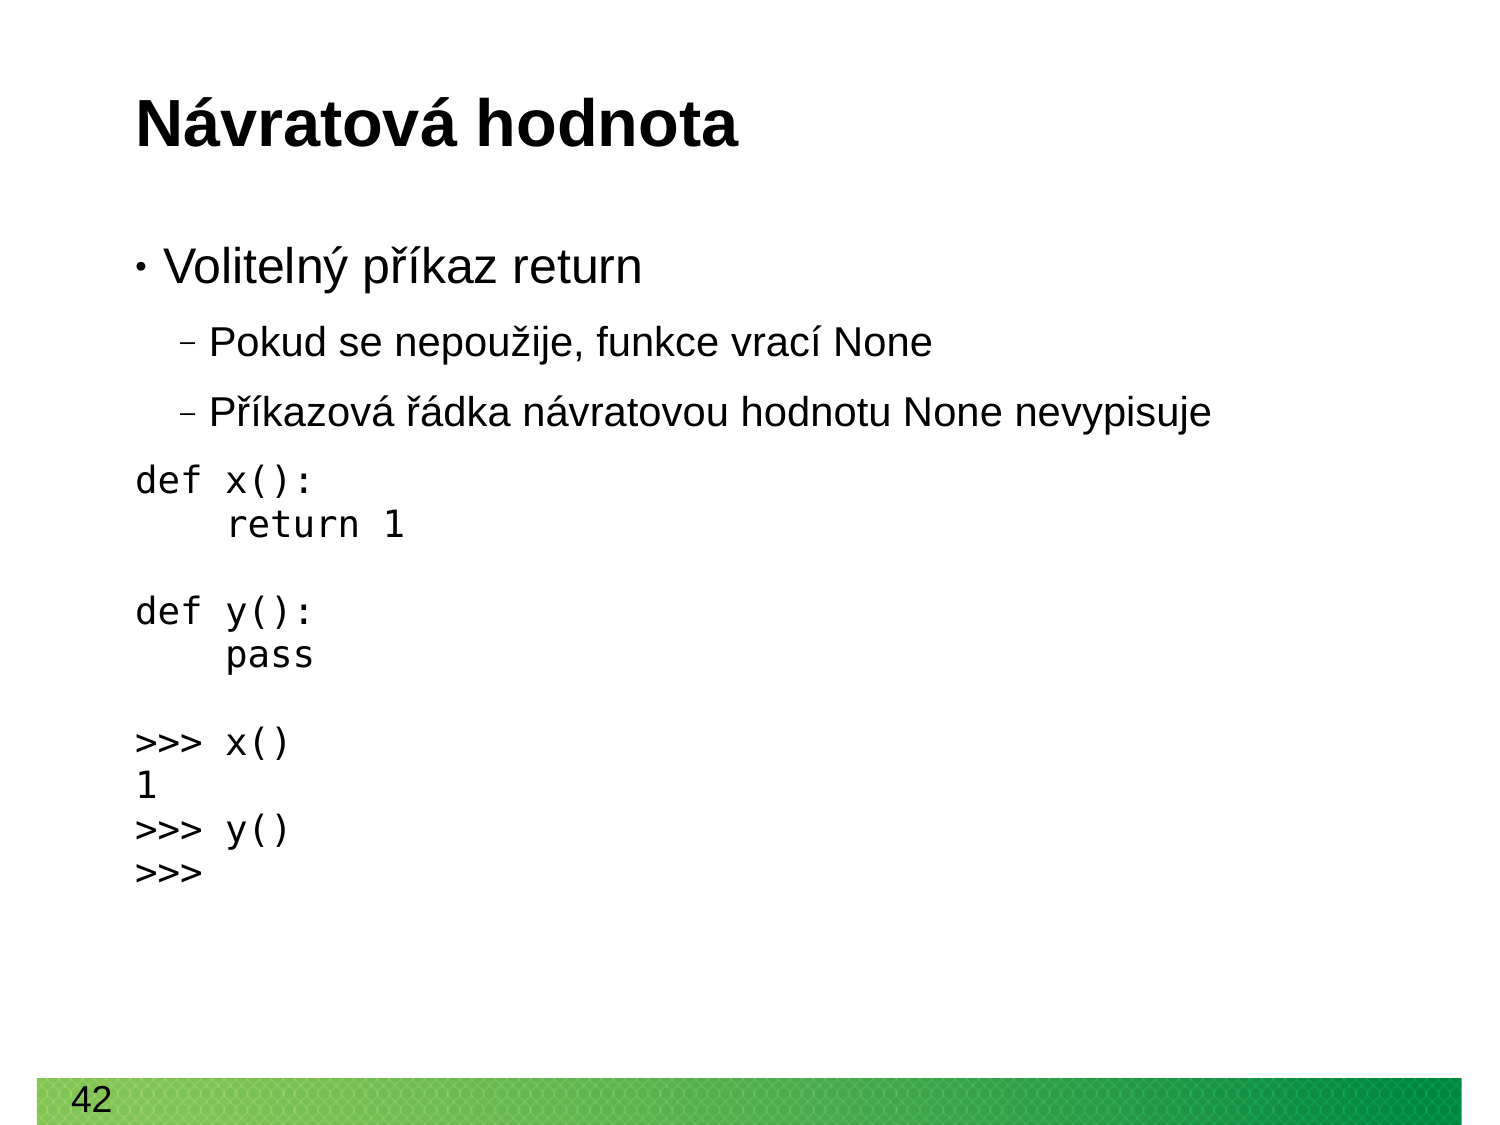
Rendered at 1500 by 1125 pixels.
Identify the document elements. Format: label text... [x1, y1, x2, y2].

picture [36, 1078, 1462, 1125]
title Návratová hodnota [135, 41, 1372, 204]
list Volitelný příkaz return Pokud se nepoužije, funkce vrací None Příkazová řádka návratovou hodnotu None nevypisuje def x(): return 1 def y(): pass >>> x() 1 >>> y() >>> [135, 238, 1372, 892]
